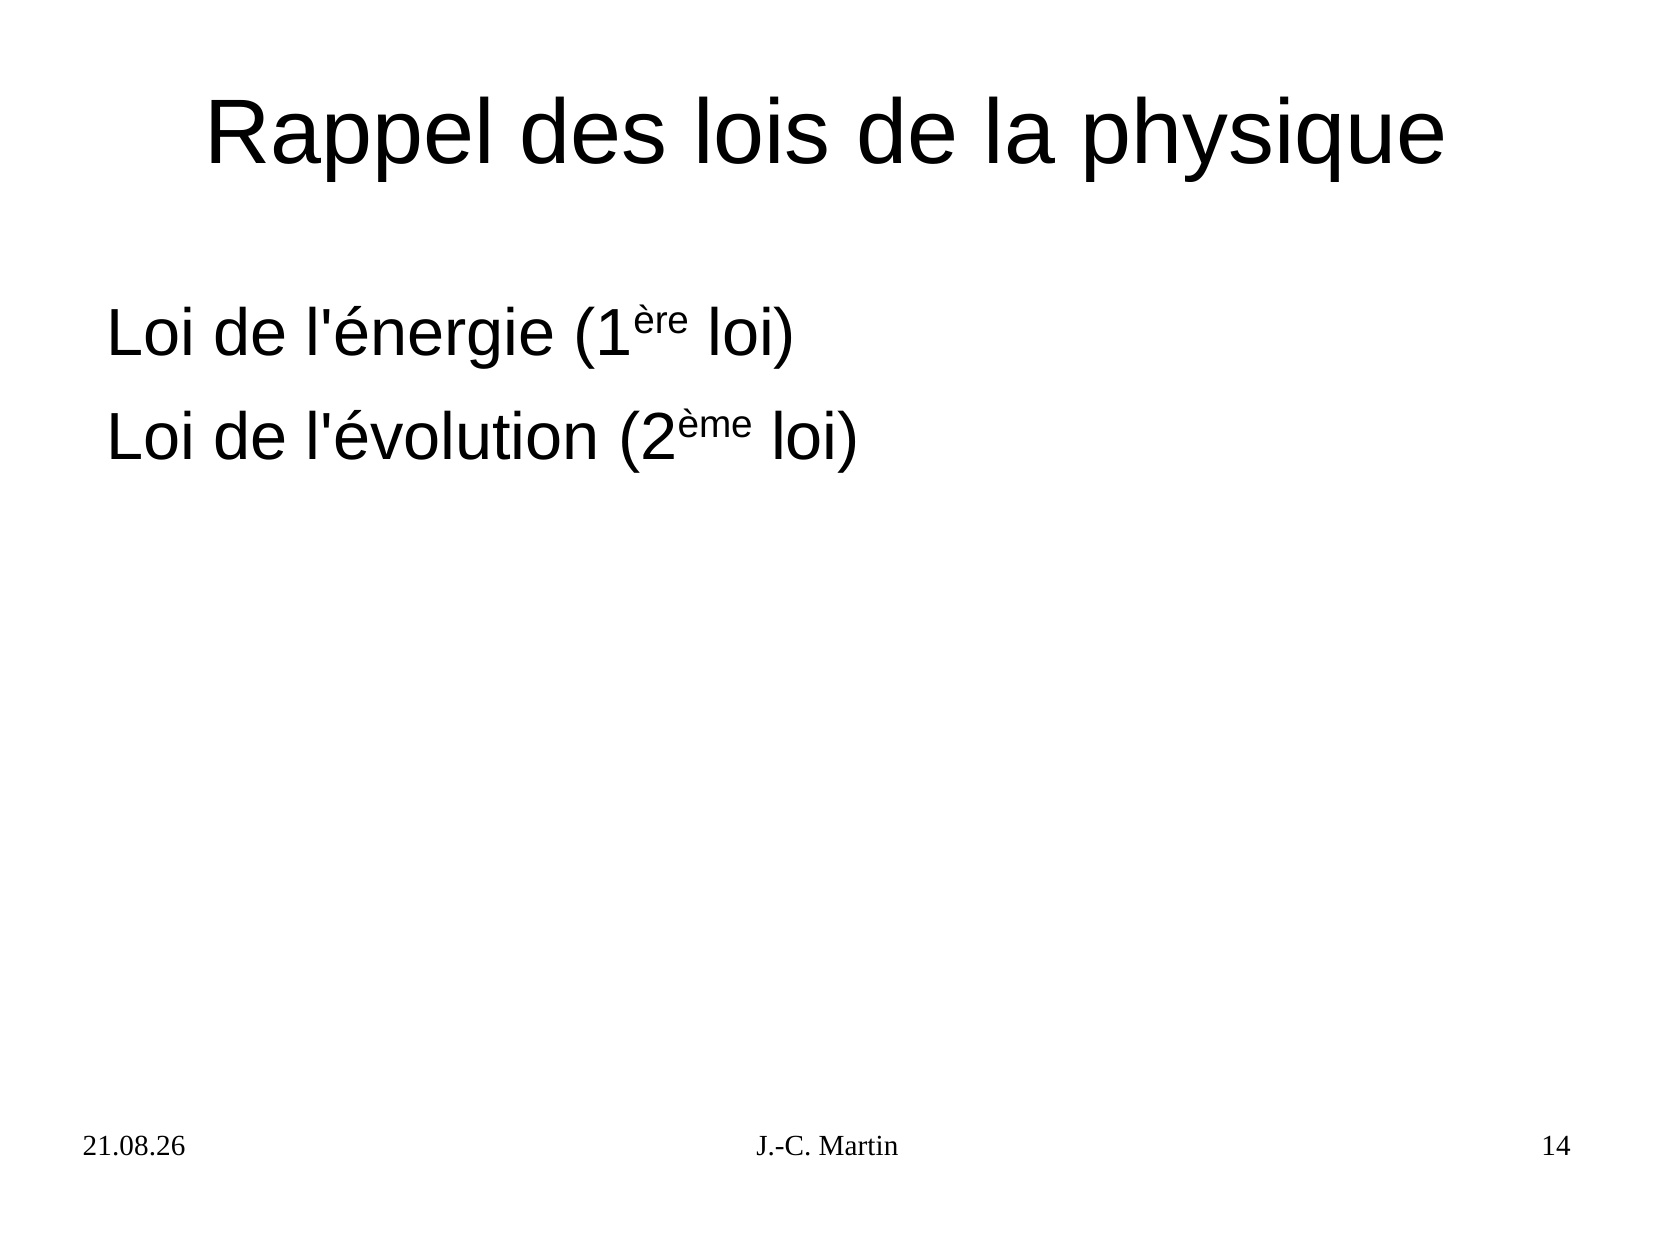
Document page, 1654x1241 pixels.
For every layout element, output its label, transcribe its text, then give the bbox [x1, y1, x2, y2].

list Loi de l'énergie (1ère loi) Loi de l'évolution (2ème loi) [88, 295, 1577, 1099]
title Rappel des lois de la physique [82, 56, 1571, 207]
